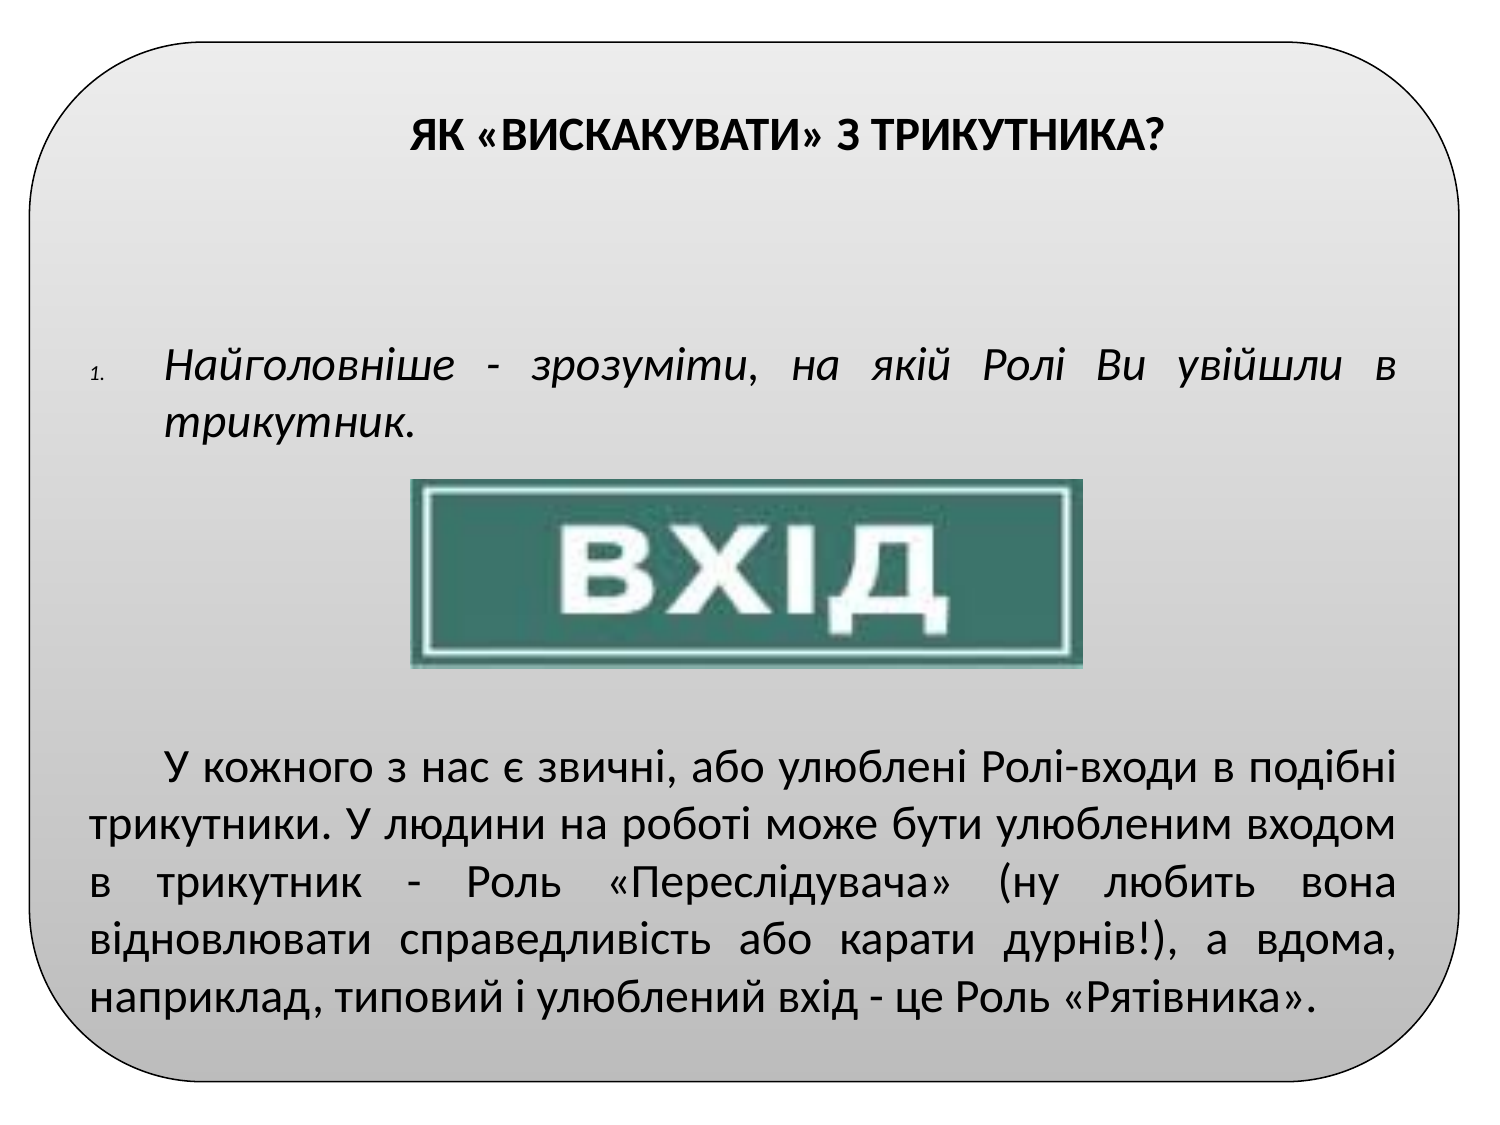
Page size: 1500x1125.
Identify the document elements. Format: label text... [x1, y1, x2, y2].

text_box ЯК «ВИСКАКУВАТИ» З ТРИКУТНИКА? Найголовніше - зрозуміти, на якій Ролі Ви увійшли в трикутник. У кожного з нас є звичні, або улюблені Ролі-входи в подібні трикутники. У людини на роботі може бути улюбленим входом в трикутник - Роль «Переслідувача» (ну любить вона відновлювати справедливість або карати дурнів!), а вдома, наприклад, типовий і улюблений вхід - це Роль «Рятівника». [29, 42, 1459, 1082]
picture [410, 479, 1083, 669]
